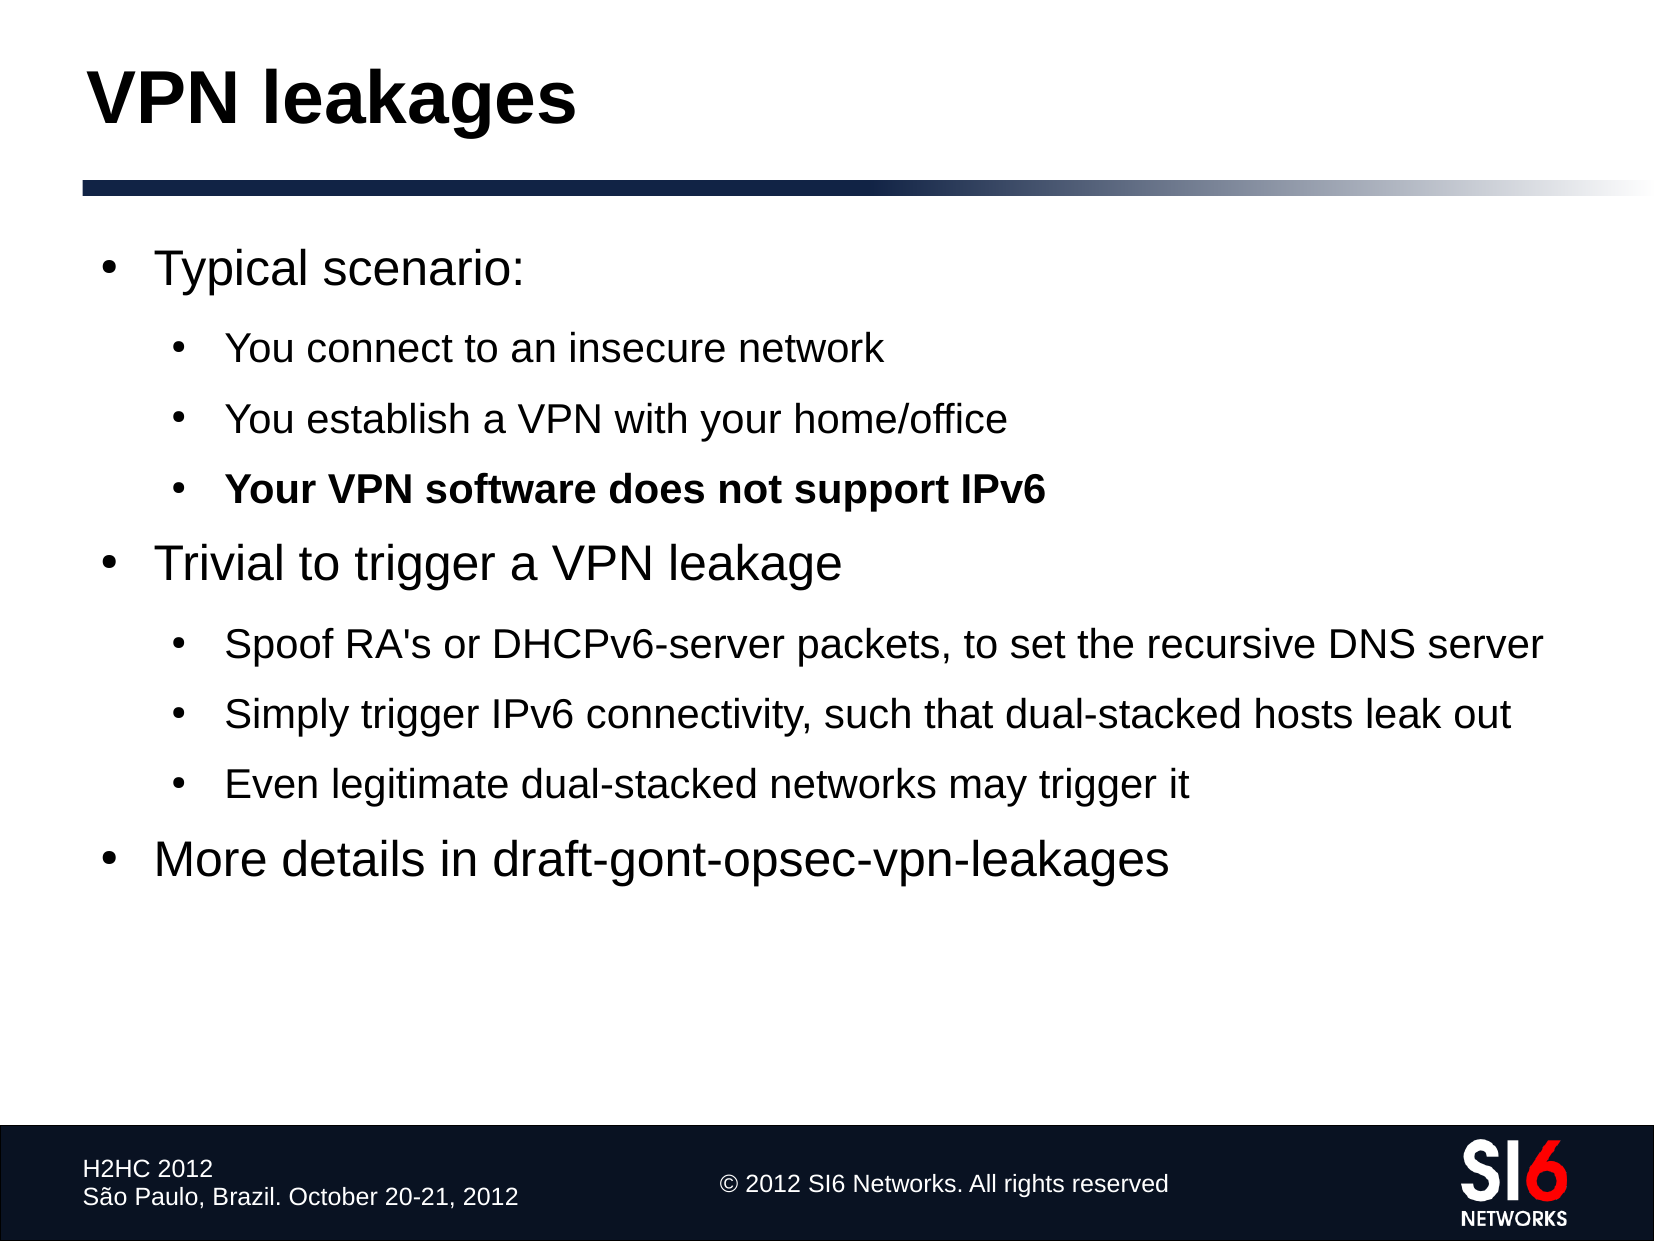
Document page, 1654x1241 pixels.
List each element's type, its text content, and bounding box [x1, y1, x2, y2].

picture [1461, 1139, 1567, 1226]
list Typical scenario: You connect to an insecure network You establish a VPN with your home/office Your VPN software does not support IPv6 Trivial to trigger a VPN leakage Spoof RA's or DHCPv6-server packets, to set the recursive DNS server Simply trigger IPv6 connectivity, such that dual-stacked hosts leak out Even legitimate dual-stacked networks may trigger it More details in draft-gont-opsec-vpn-leakages [82, 240, 1571, 1059]
title VPN leakages [86, 30, 1576, 166]
